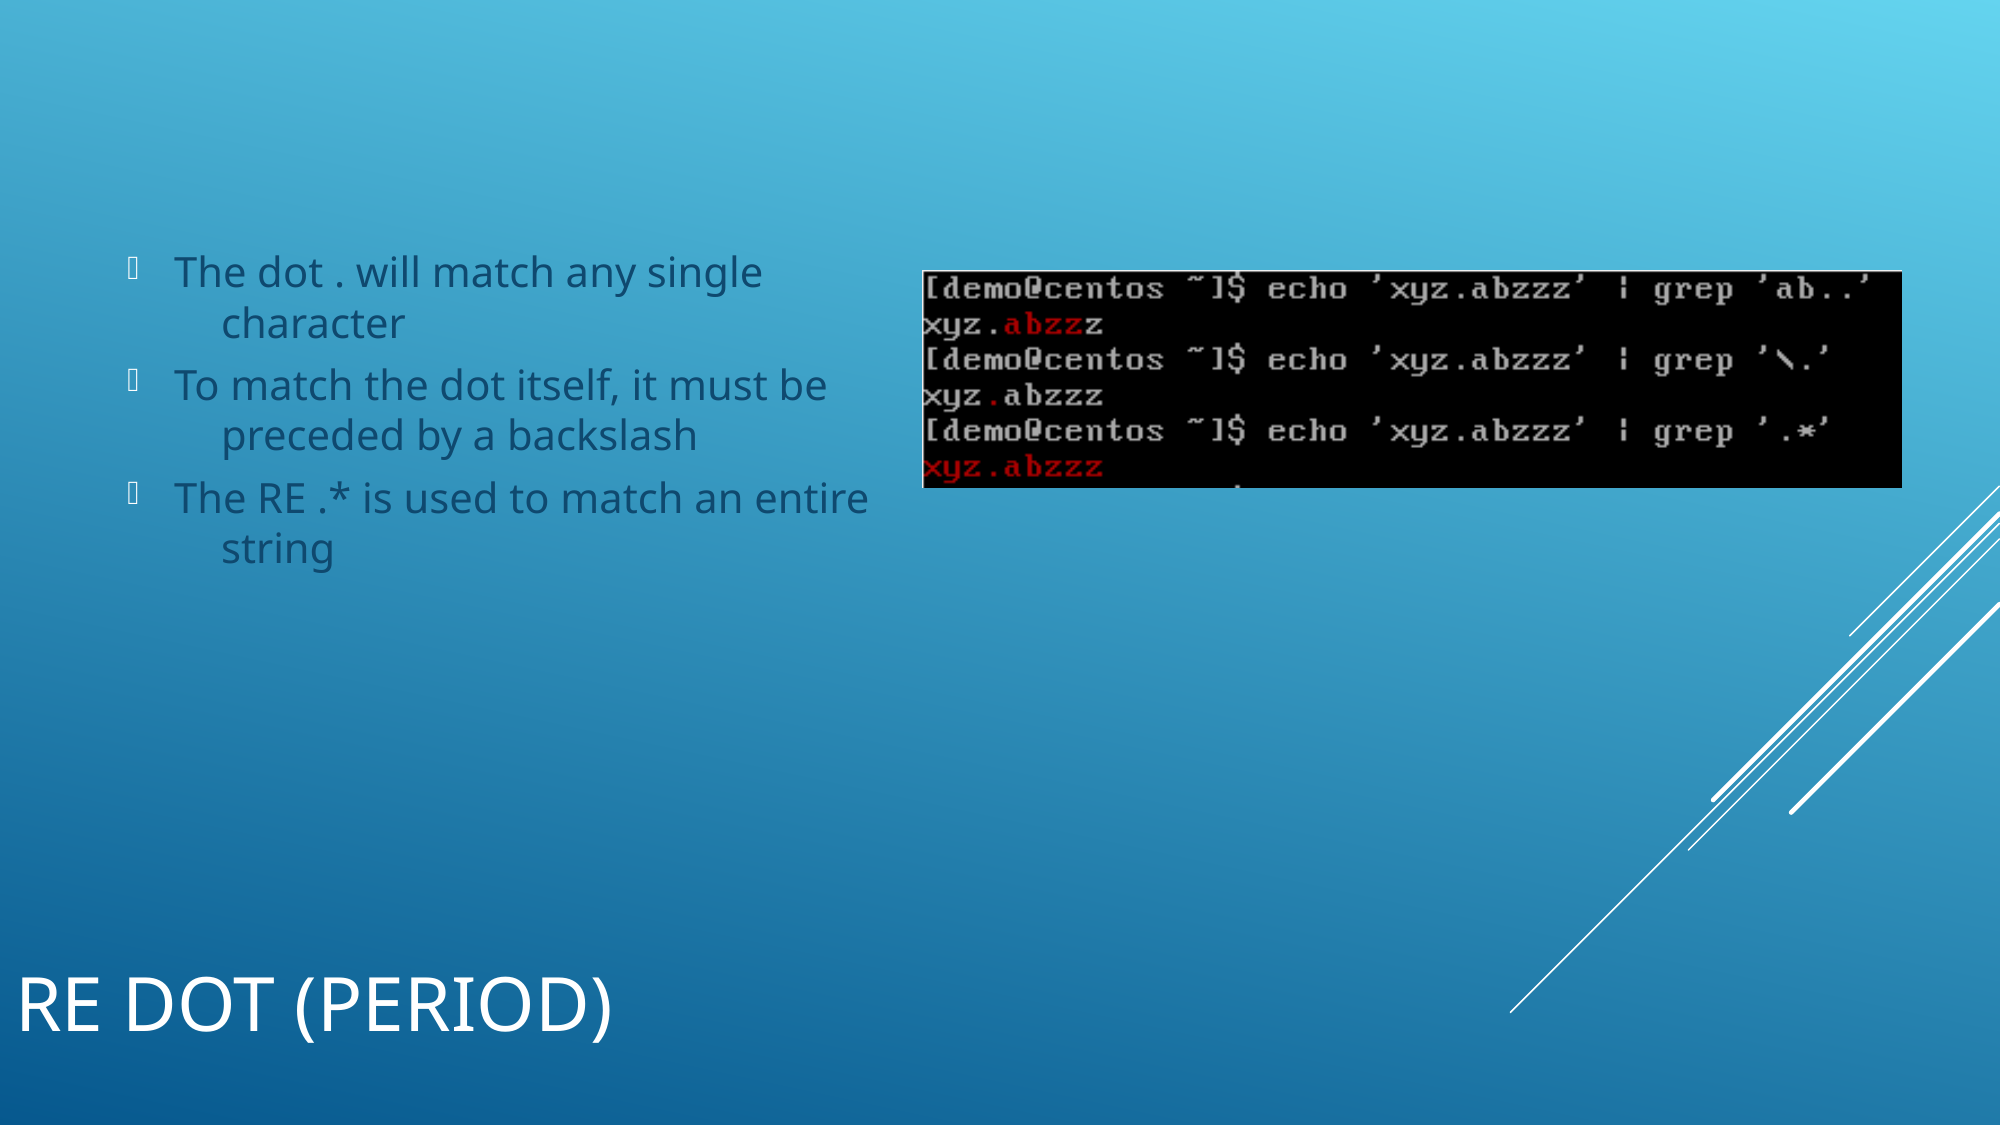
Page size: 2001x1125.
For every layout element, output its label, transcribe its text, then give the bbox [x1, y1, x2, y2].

title re dot (period) [0, 877, 1401, 1125]
picture [922, 270, 1902, 488]
list The dot . will match any single character To match the dot itself, it must be preceded by a backslash The RE .* is used to match an entire string [112, 112, 923, 706]
